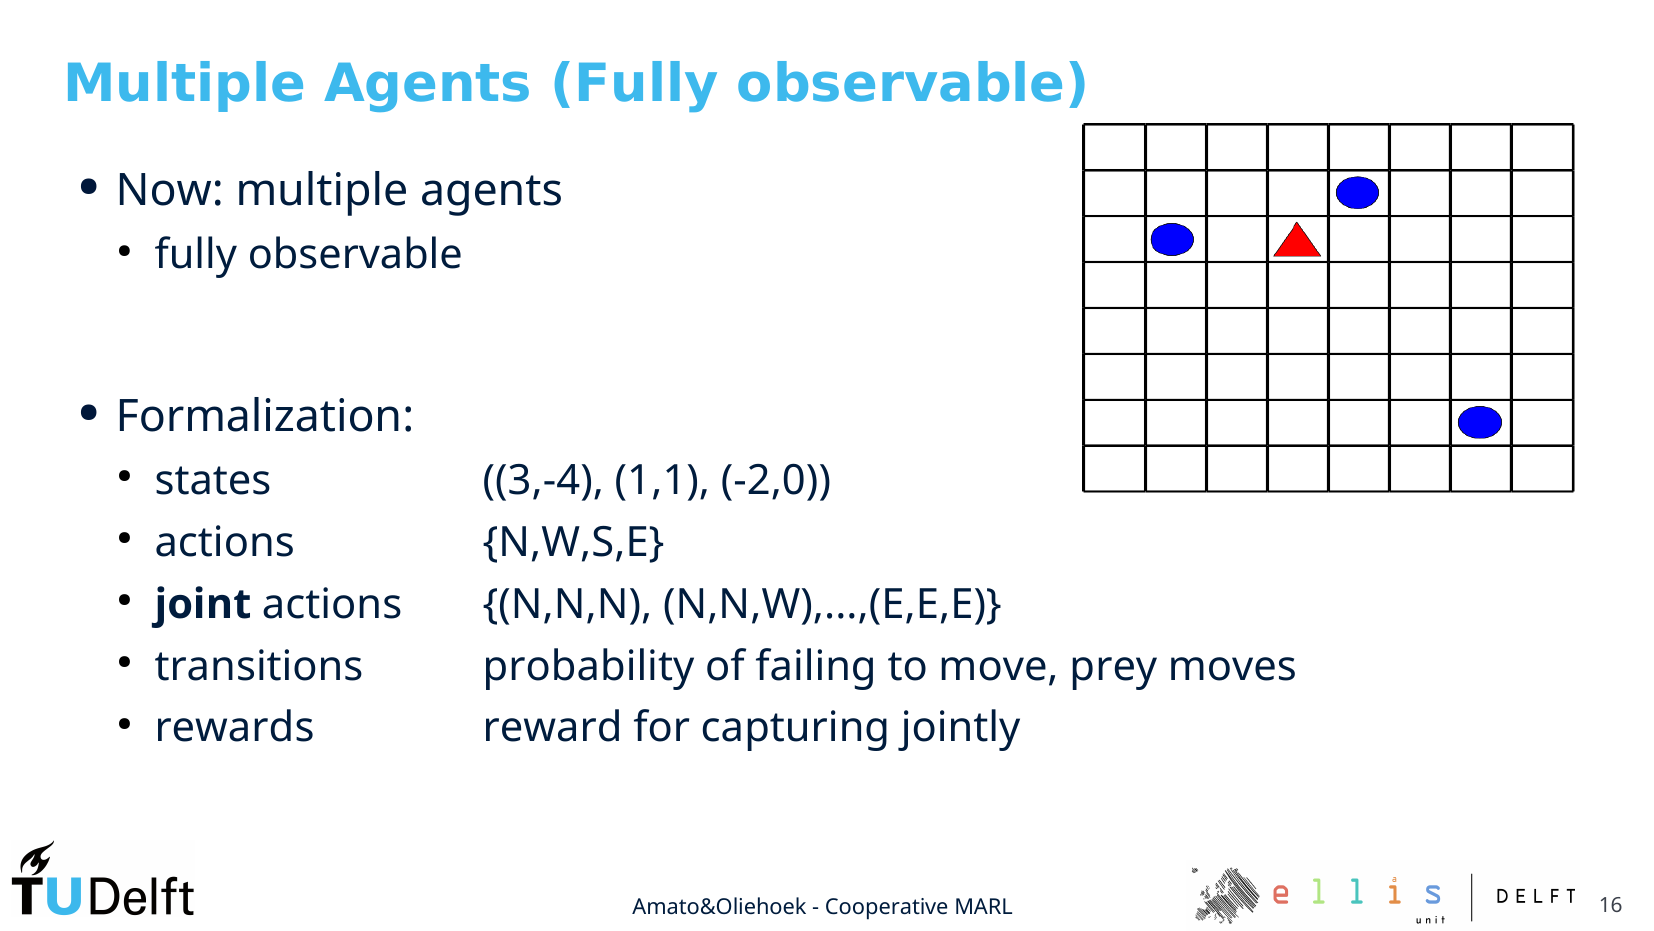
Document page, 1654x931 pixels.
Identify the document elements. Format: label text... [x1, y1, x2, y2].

picture [11, 840, 195, 917]
picture [1186, 860, 1580, 931]
picture [1082, 123, 1575, 493]
list Now: multiple agents fully observable Formalization: states ((3,-4), (1,1), (-2,0)) actions {N,W,S,E} joint actions {(N,N,N), (N,N,W),...,(E,E,E)} transitions probability of failing to move, prey moves rewards reward for capturing jointly [63, 161, 1571, 776]
title Multiple Agents (Fully observable) [63, 12, 1571, 112]
